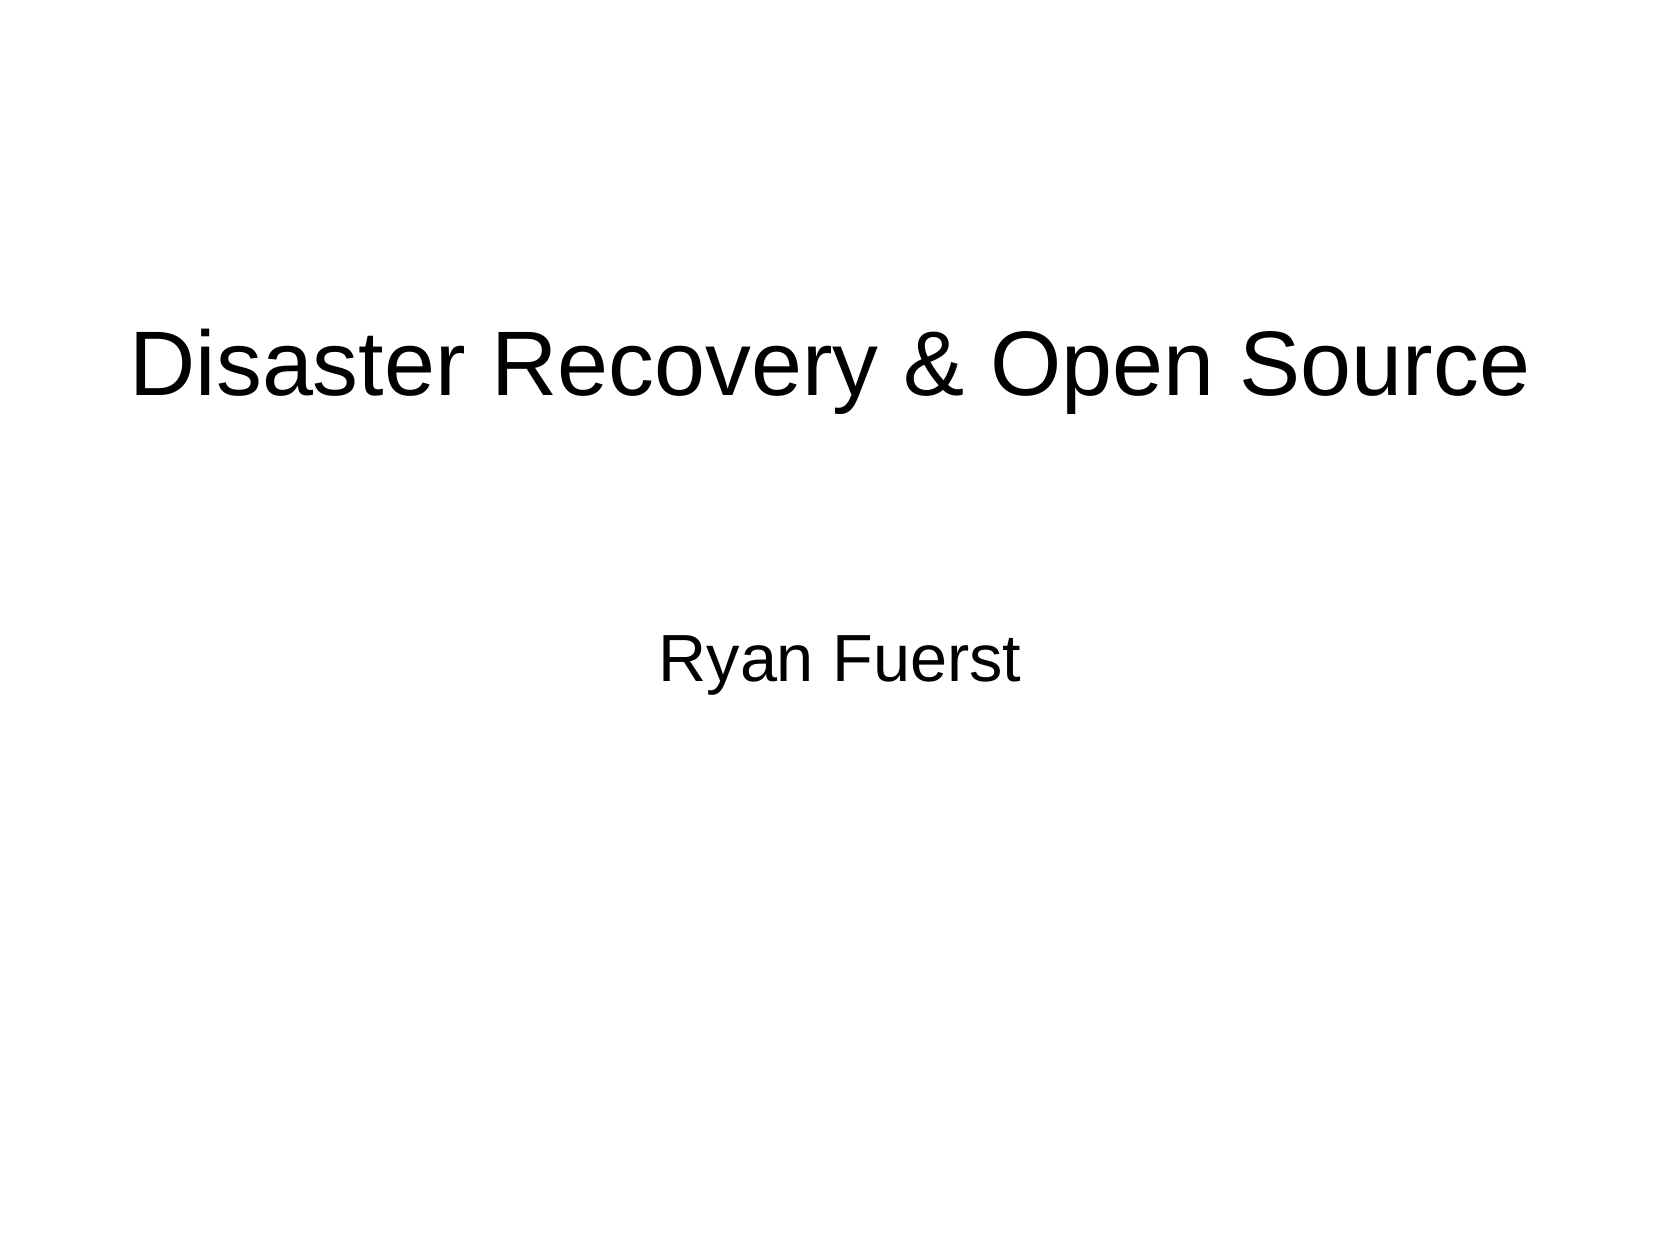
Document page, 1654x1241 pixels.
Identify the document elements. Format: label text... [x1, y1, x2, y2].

title Disaster Recovery & Open Source Ryan Fuerst [86, 250, 1576, 758]
